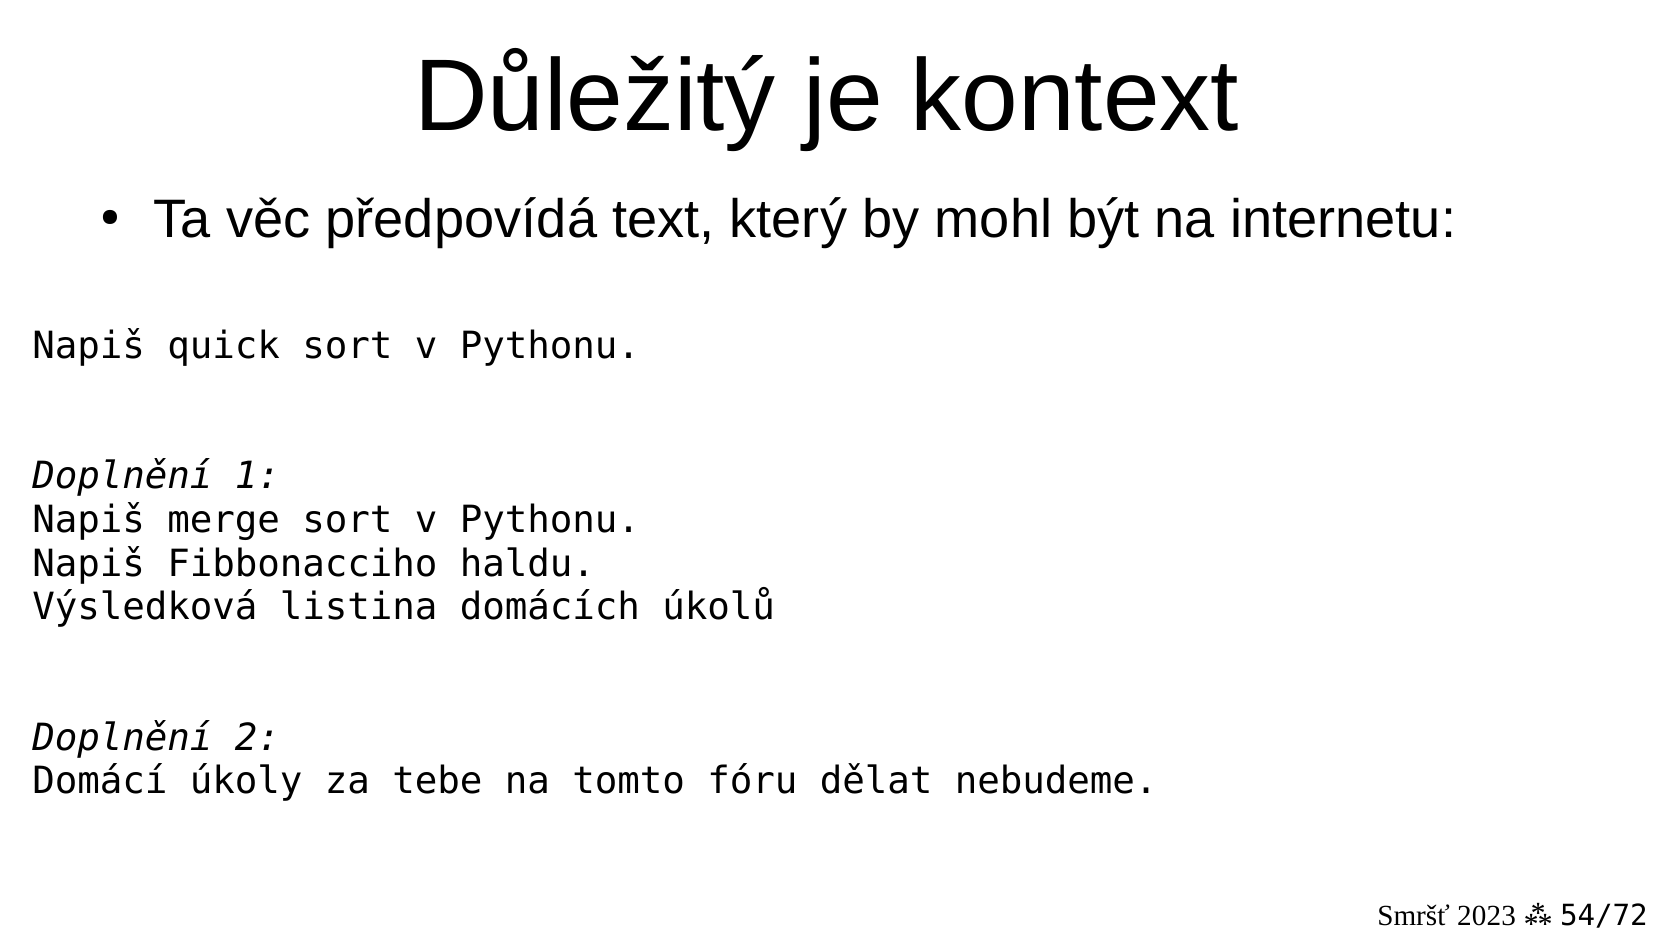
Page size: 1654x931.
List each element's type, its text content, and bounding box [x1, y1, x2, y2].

text_box Napiš quick sort v Pythonu. Doplnění 1: Napiš merge sort v Pythonu. Napiš Fibbonacciho haldu. Výsledková listina domácích úkolů Doplnění 2: Domácí úkoly za tebe na tomto fóru dělat nebudeme. [17, 316, 1518, 810]
title Důležitý je kontext [82, 38, 1571, 153]
list Ta věc předpovídá text, který by mohl být na internetu: [82, 188, 1571, 788]
